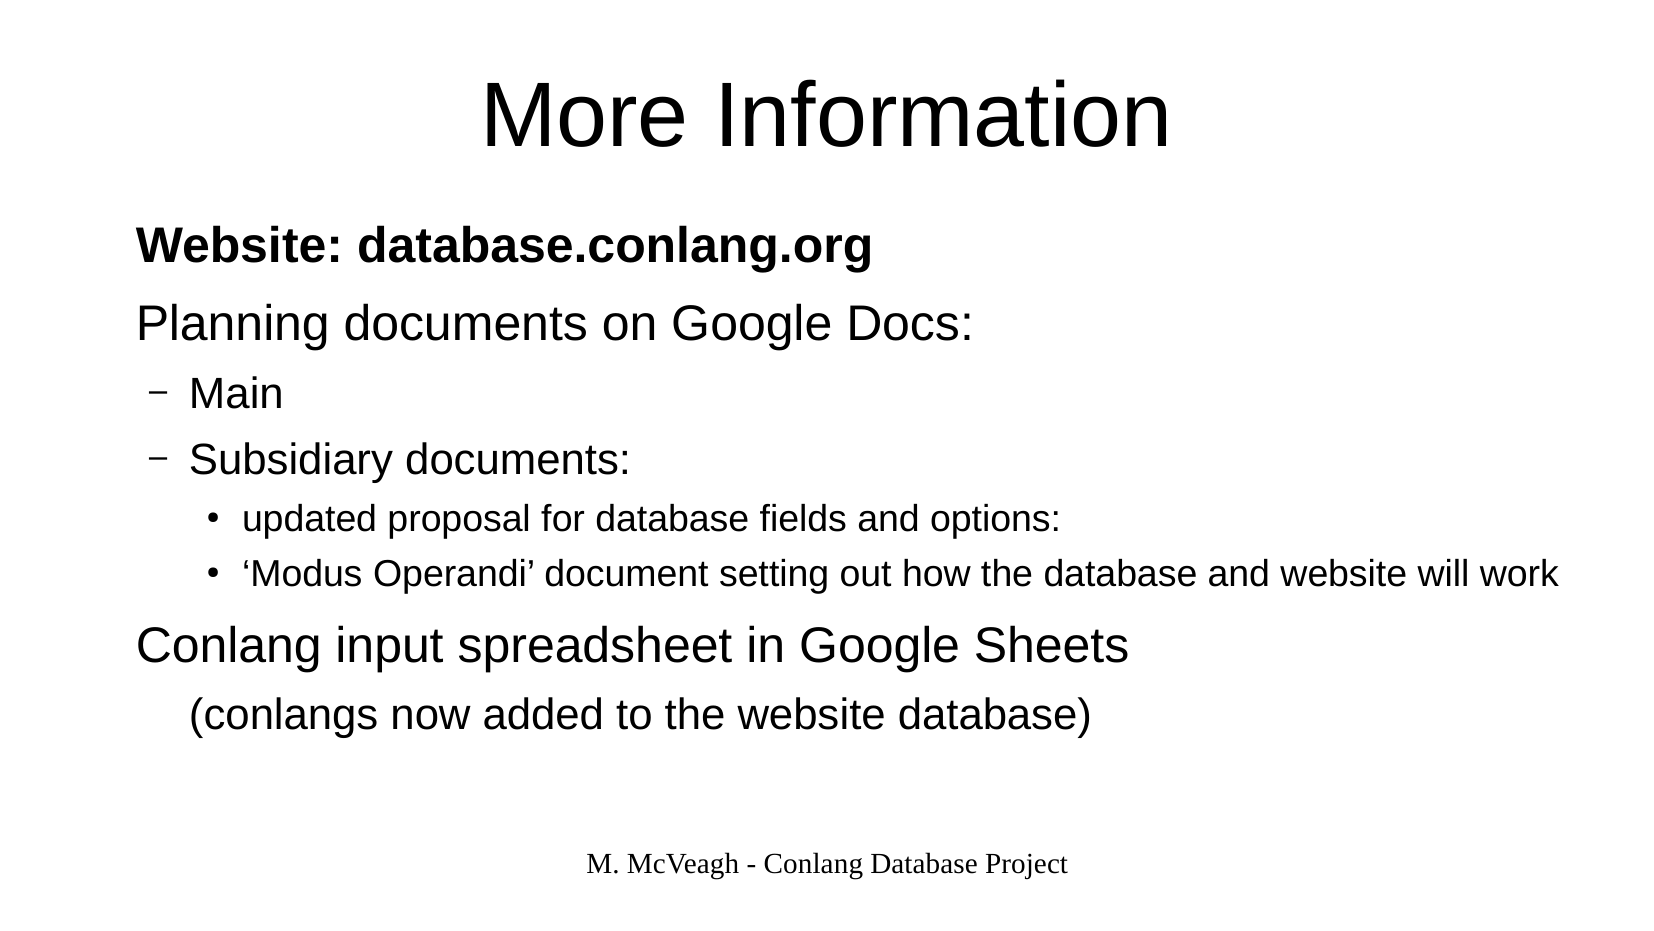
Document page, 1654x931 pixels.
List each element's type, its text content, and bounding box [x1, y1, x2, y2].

list Website: database.conlang.org Planning documents on Google Docs: Main Subsidiary documents: updated proposal for database fields and options: ‘Modus Operandi’ document setting out how the database and website will work Conlang input spreadsheet in Google Sheets (conlangs now added to the website database) [82, 217, 1571, 758]
title More Information [82, 37, 1571, 193]
